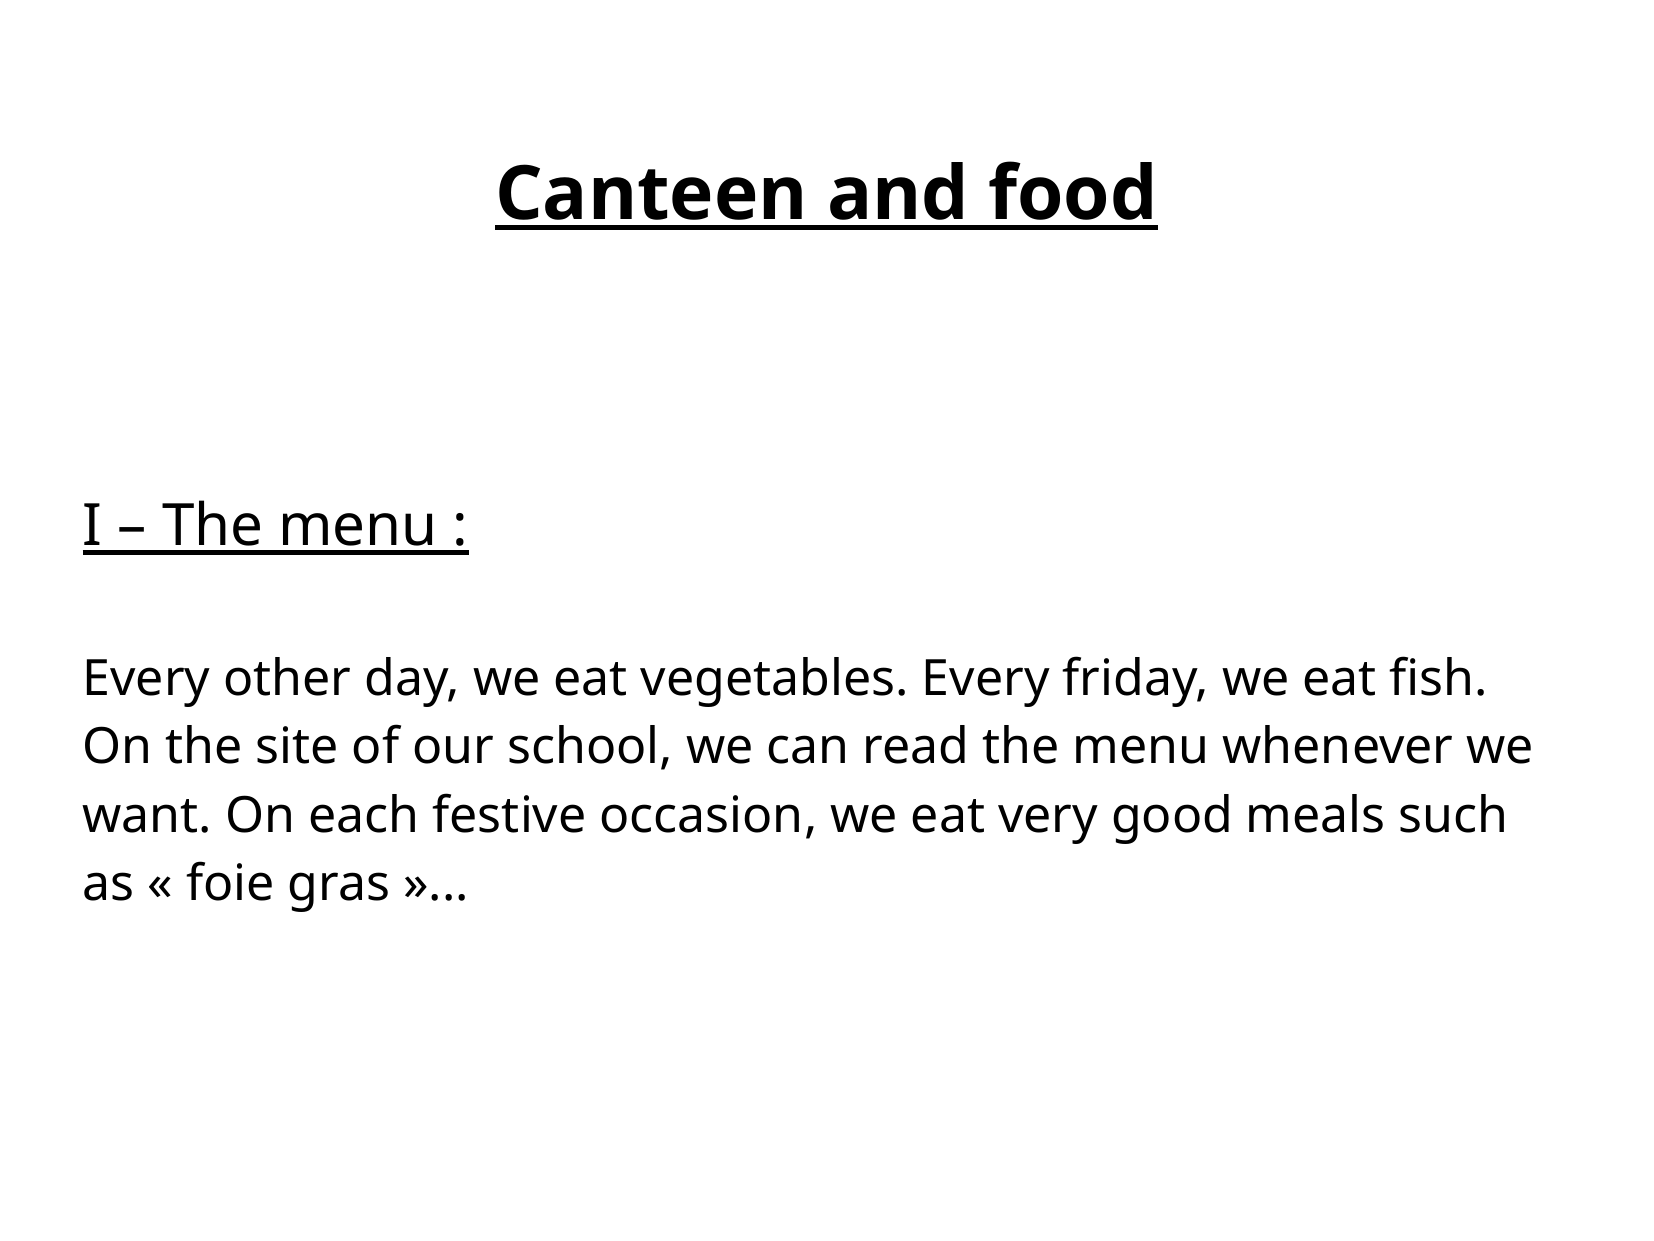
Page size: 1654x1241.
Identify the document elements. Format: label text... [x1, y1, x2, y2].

subtitle I – The menu : Every other day, we eat vegetables. Every friday, we eat fish. On the site of our school, we can read the menu whenever we want. On each festive occasion, we eat very good meals such as « foie gras »... [82, 290, 1571, 1109]
title Canteen and food [82, 86, 1571, 290]
